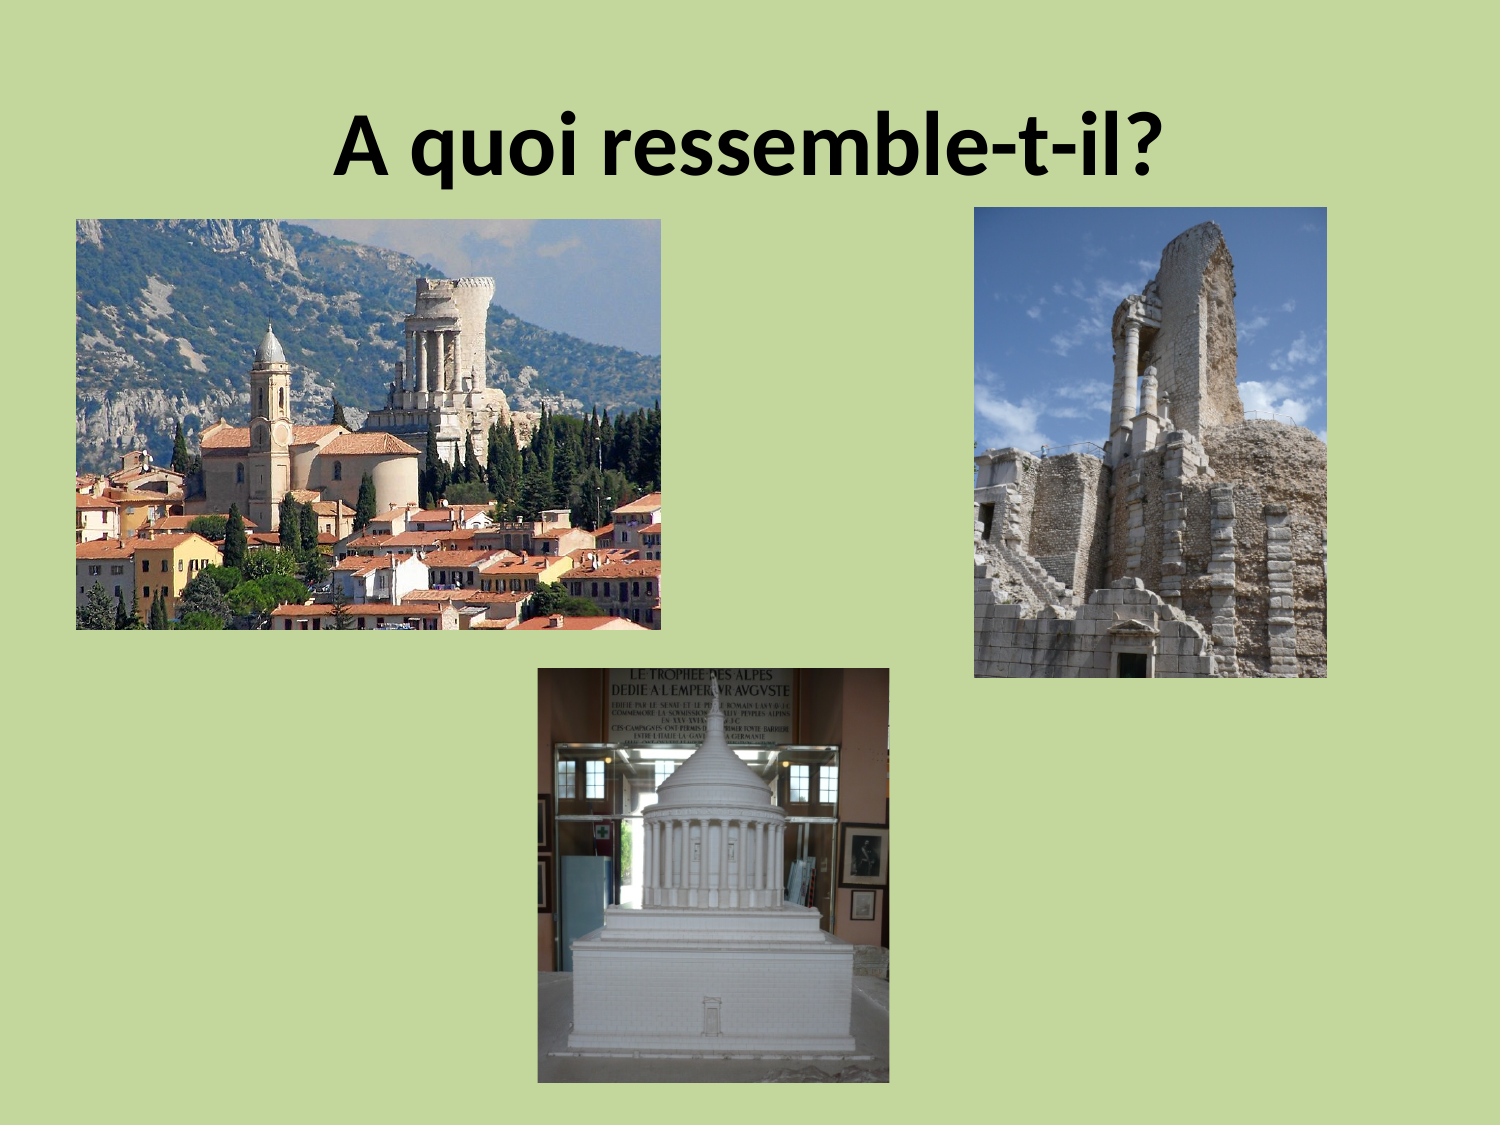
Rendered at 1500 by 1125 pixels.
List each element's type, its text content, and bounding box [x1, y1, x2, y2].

picture [537, 668, 890, 1083]
picture [974, 207, 1327, 678]
text_box [76, 220, 661, 630]
title A quoi ressemble-t-il? [75, 45, 1426, 233]
